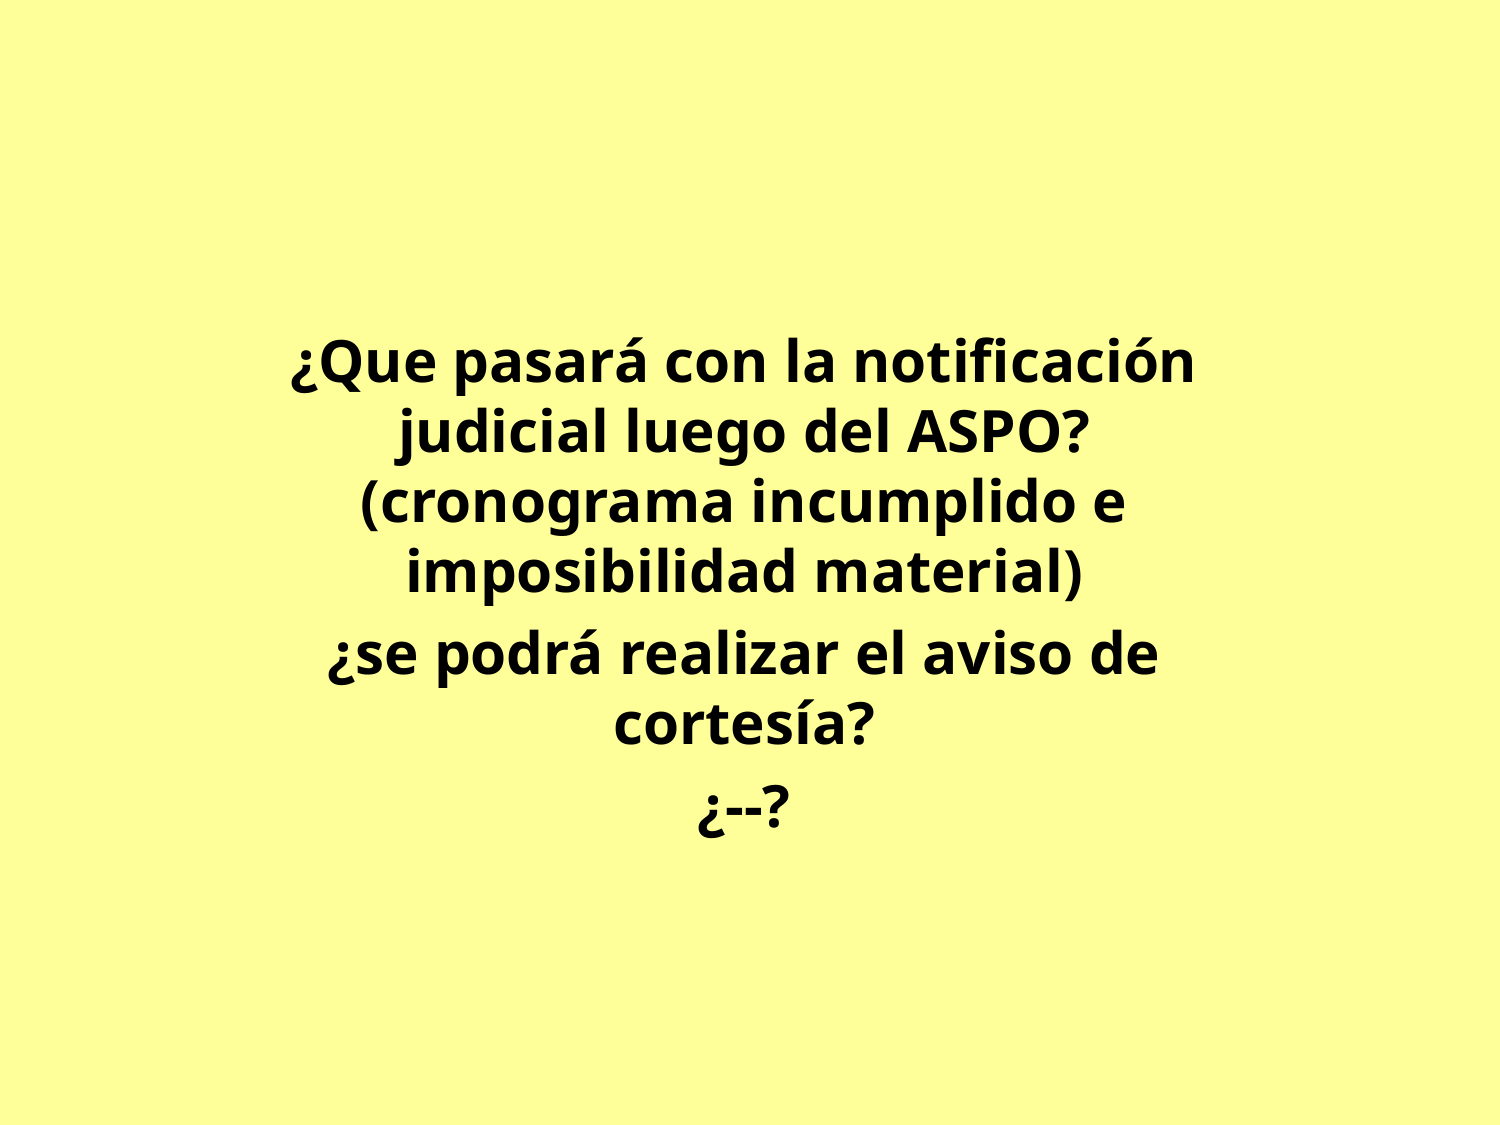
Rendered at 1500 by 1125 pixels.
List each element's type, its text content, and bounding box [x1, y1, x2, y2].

text_box ¿Que pasará con la notificación judicial luego del ASPO? (cronograma incumplido e imposibilidad material) ¿se podrá realizar el aviso de cortesía? ¿--? [199, 316, 1289, 847]
